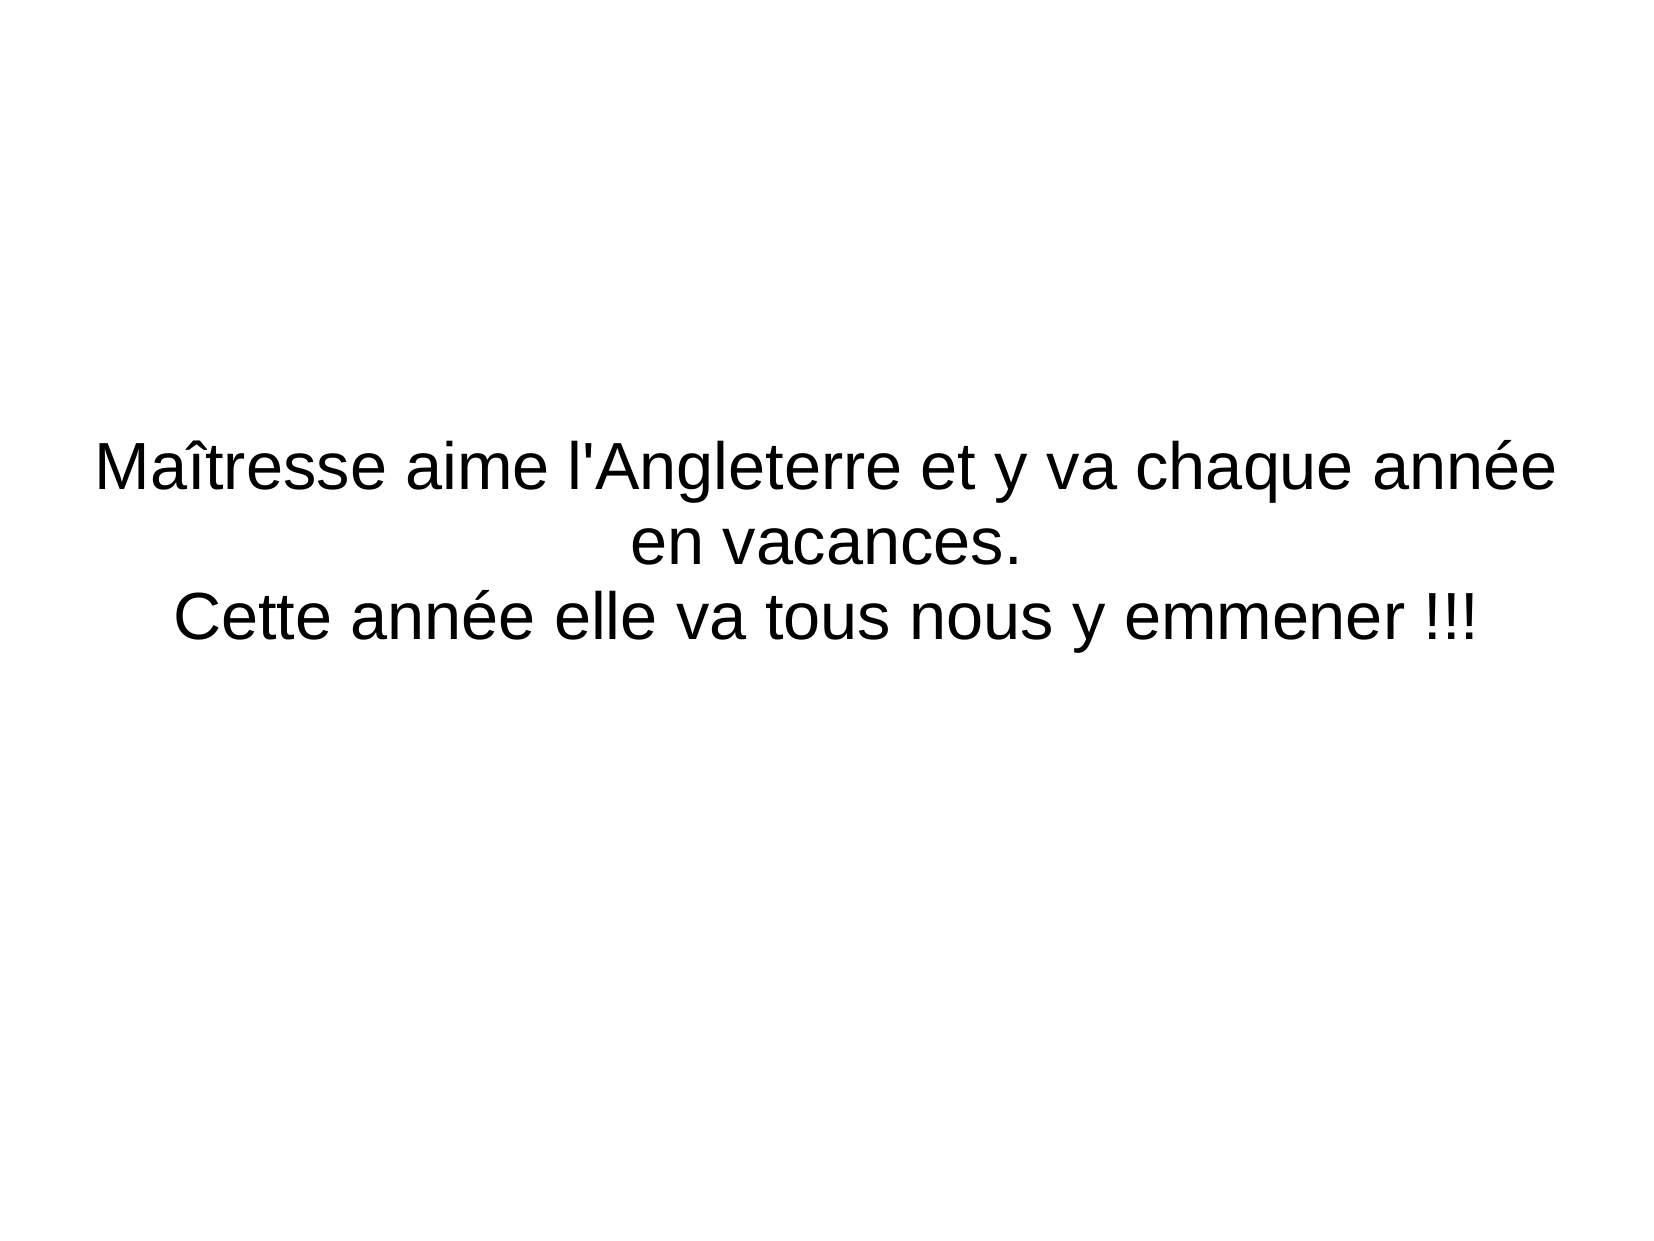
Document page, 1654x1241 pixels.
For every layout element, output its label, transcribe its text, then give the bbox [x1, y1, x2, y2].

subtitle Maîtresse aime l'Angleterre et y va chaque année en vacances. Cette année elle va tous nous y emmener !!! [82, 49, 1571, 1109]
